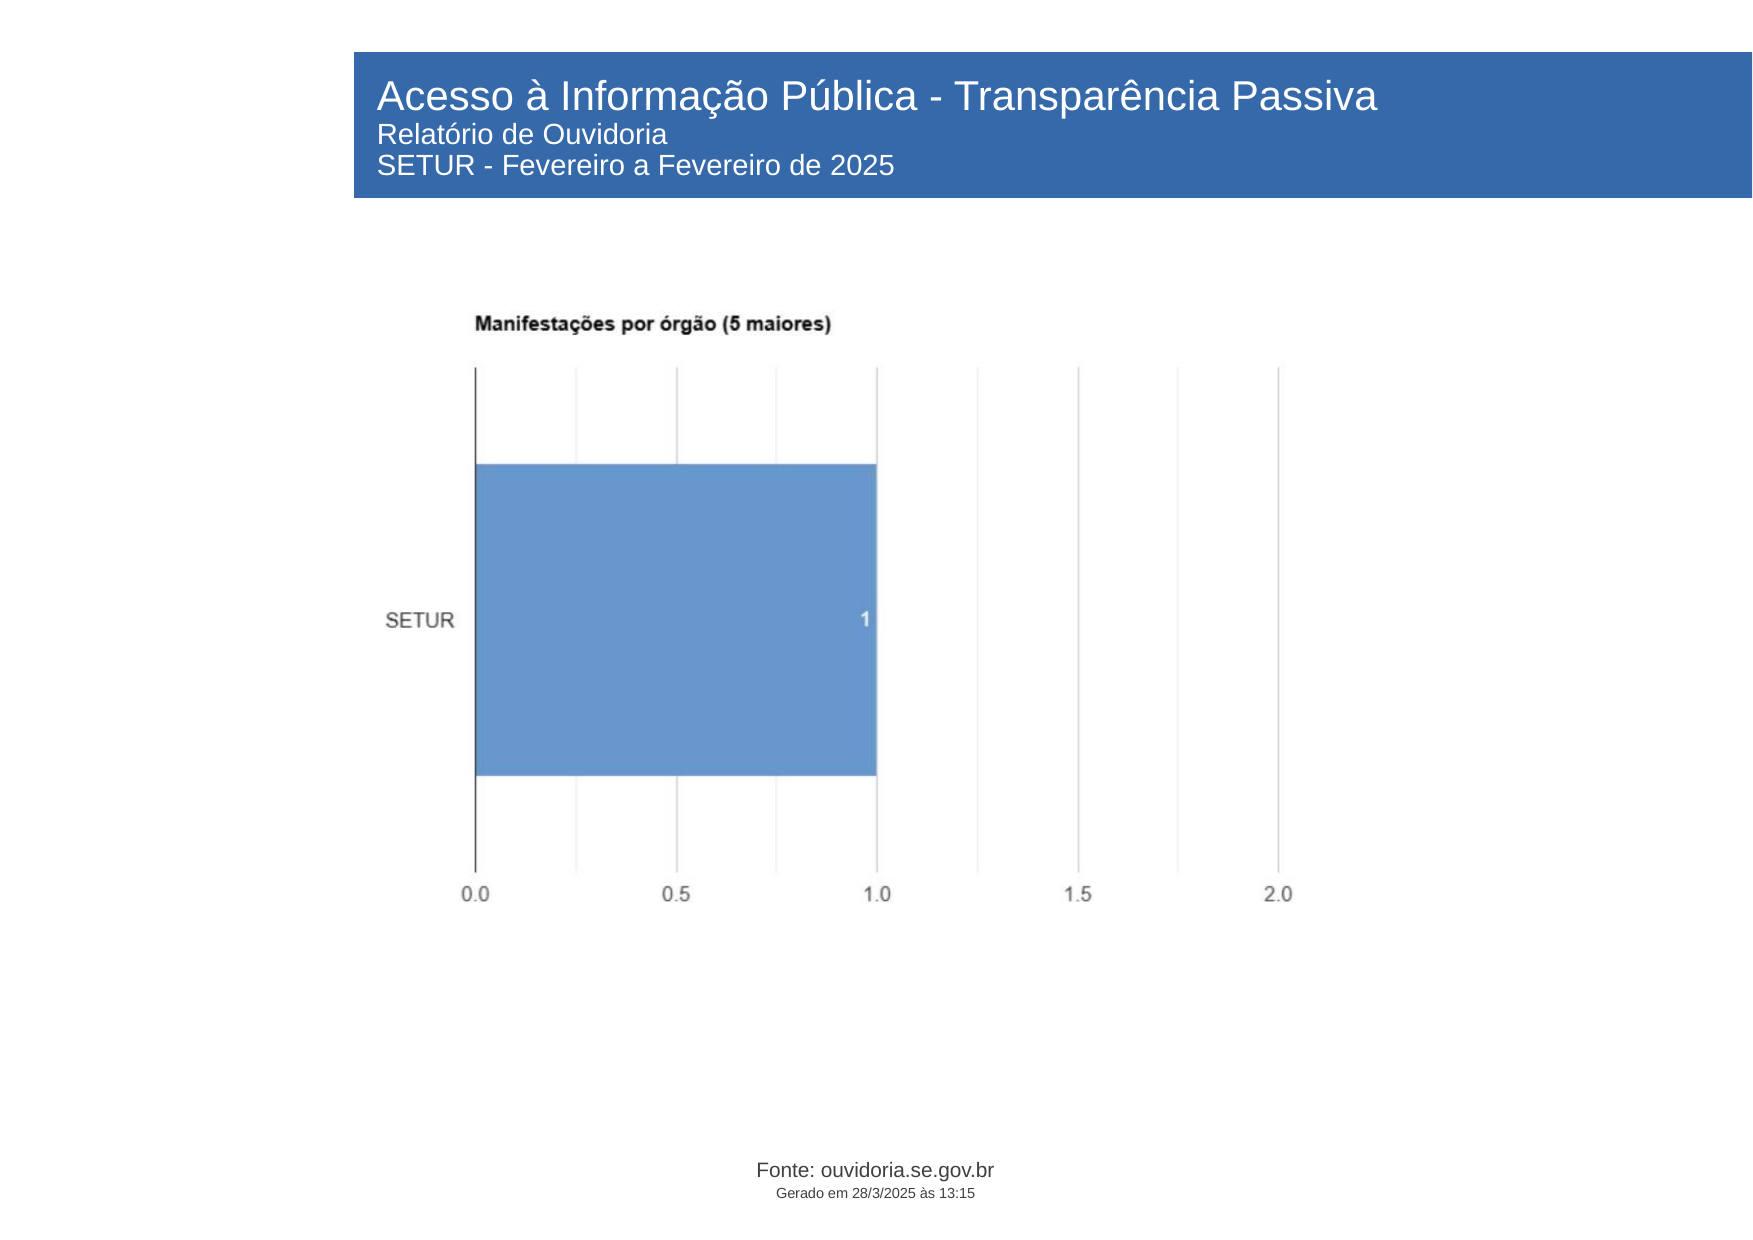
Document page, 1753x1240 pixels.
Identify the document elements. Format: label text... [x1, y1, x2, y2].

text_box Acesso à Informação Pública - Transparência Passiva Relatório de Ouvidoria SETUR - Fevereiro a Fevereiro de 2025 [376, 72, 1403, 186]
text_box Fonte: ouvidoria.se.gov.br Gerado em 28/3/2025 às 13:15 [756, 1158, 1023, 1208]
text_box [227, 211, 1527, 1028]
text_box [354, 52, 1752, 198]
